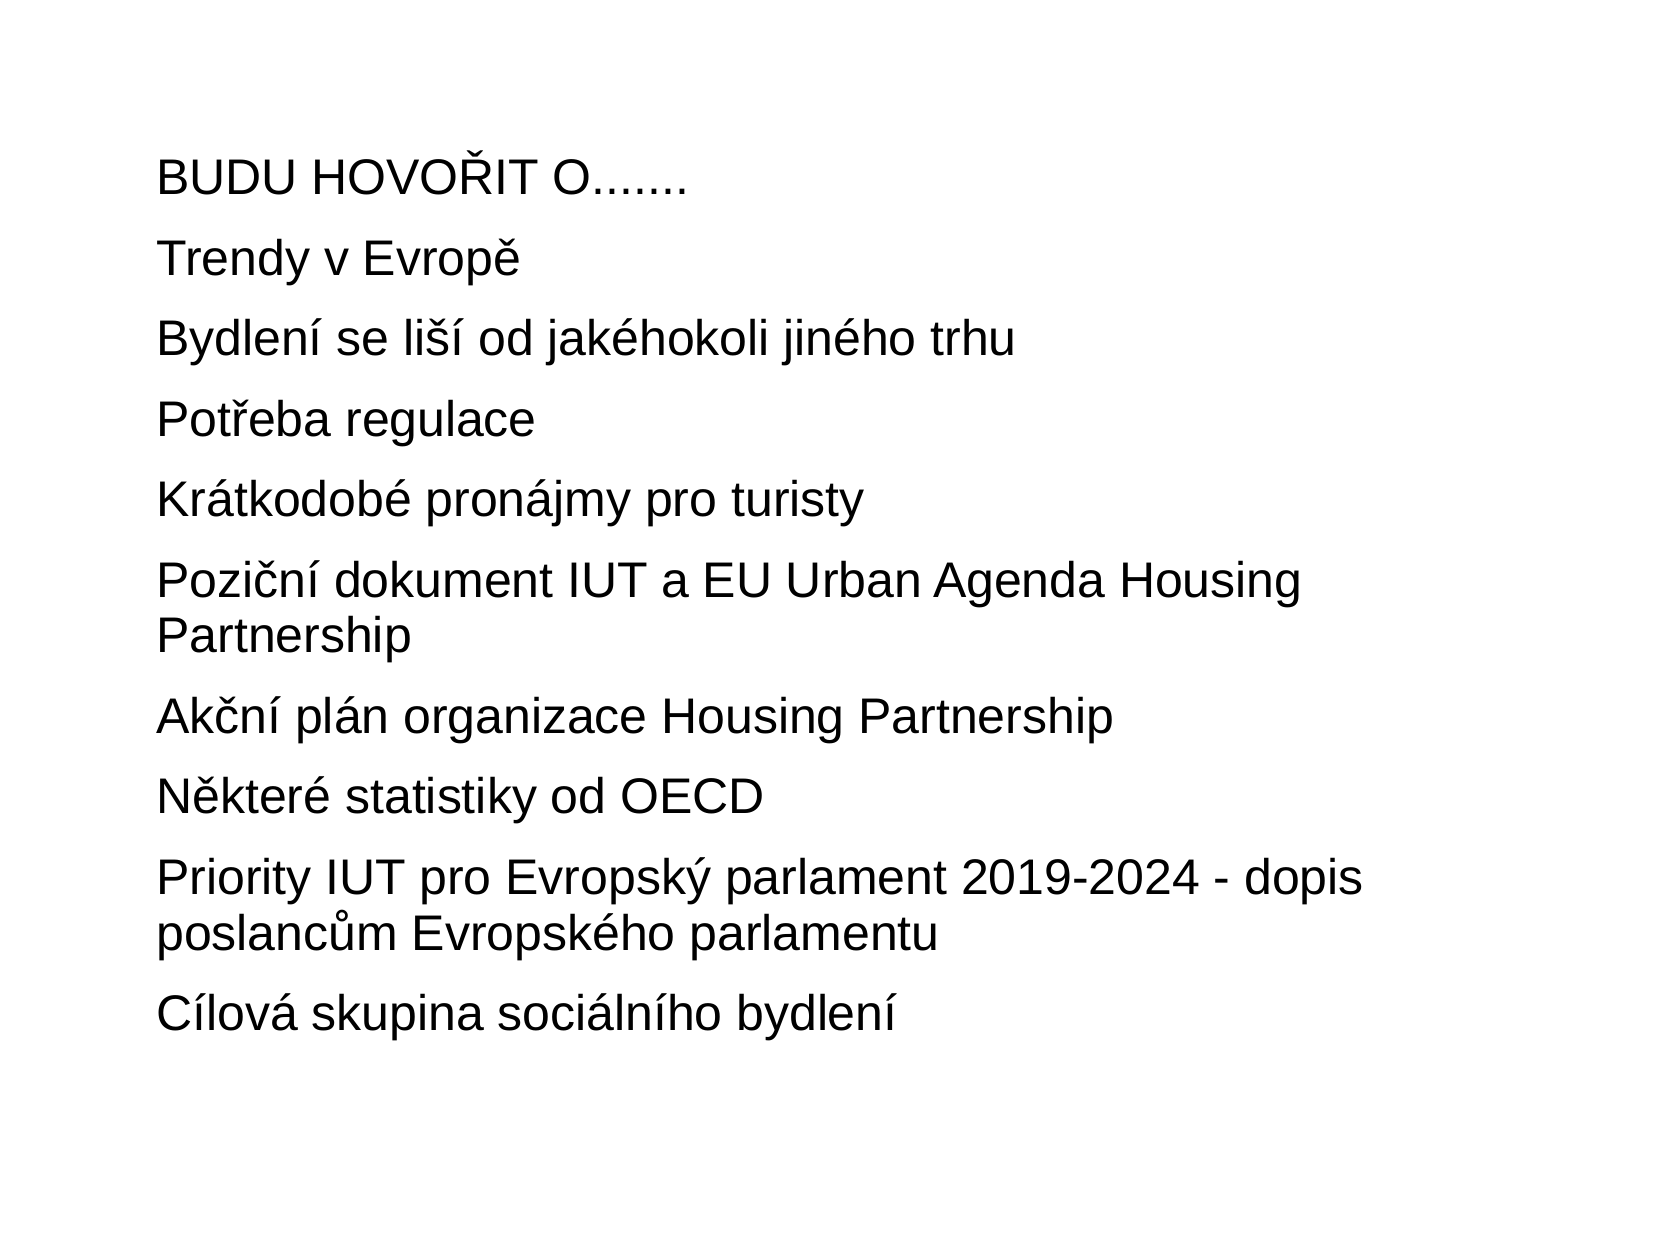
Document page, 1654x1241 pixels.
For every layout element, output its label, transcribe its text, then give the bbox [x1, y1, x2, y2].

text_box BUDU HOVOŘIT O....... Trendy v Evropě Bydlení se liší od jakéhokoli jiného trhu Potřeba regulace Krátkodobé pronájmy pro turisty Poziční dokument IUT a EU Urban Agenda Housing Partnership Akční plán organizace Housing Partnership Některé statistiky od OECD Priority IUT pro Evropský parlament 2019-2024 - dopis poslancům Evropského parlamentu Cílová skupina sociálního bydlení [141, 141, 1489, 1178]
